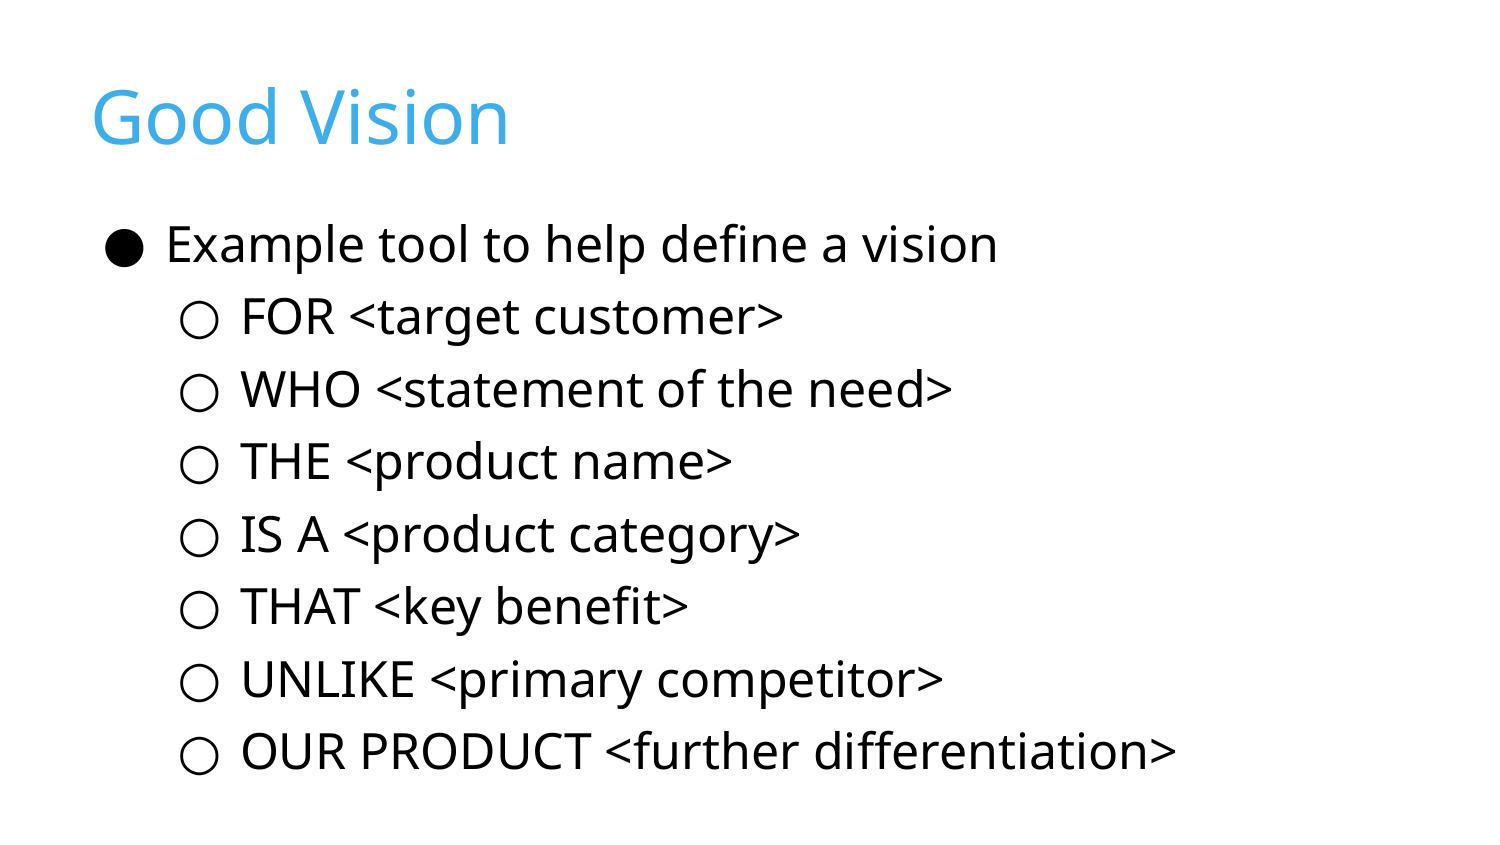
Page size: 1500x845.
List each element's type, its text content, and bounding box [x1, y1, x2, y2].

list Example tool to help define a vision FOR <target customer> WHO <statement of the need> THE <product name> IS A <product category> THAT <key benefit> UNLIKE <primary competitor> OUR PRODUCT <further differentiation> [75, 197, 1449, 809]
title Good Vision [75, 33, 1425, 175]
